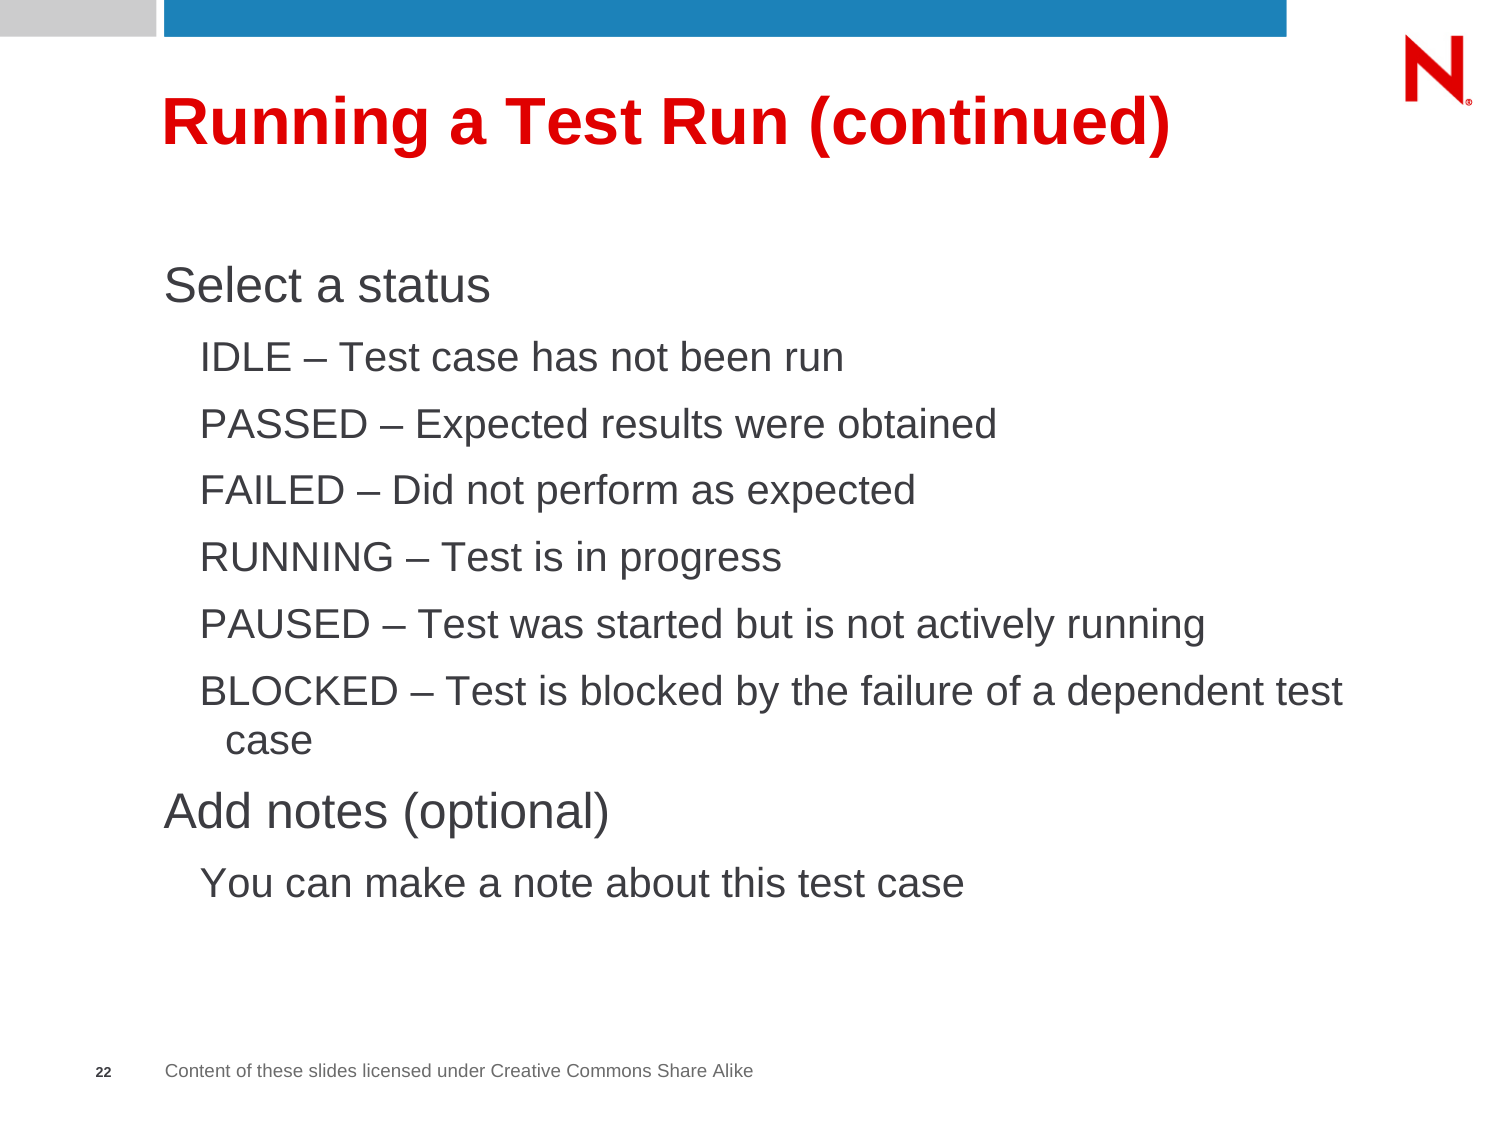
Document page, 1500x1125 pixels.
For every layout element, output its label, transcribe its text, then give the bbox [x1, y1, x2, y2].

title Running a Test Run (continued) [161, 41, 1383, 205]
picture [1403, 32, 1473, 107]
list Select a status IDLE – Test case has not been run PASSED – Expected results were obtained FAILED – Did not perform as expected RUNNING – Test is in progress PAUSED – Test was started but is not actively running BLOCKED – Test is blocked by the failure of a dependent test case Add notes (optional) You can make a note about this test case [163, 254, 1404, 986]
